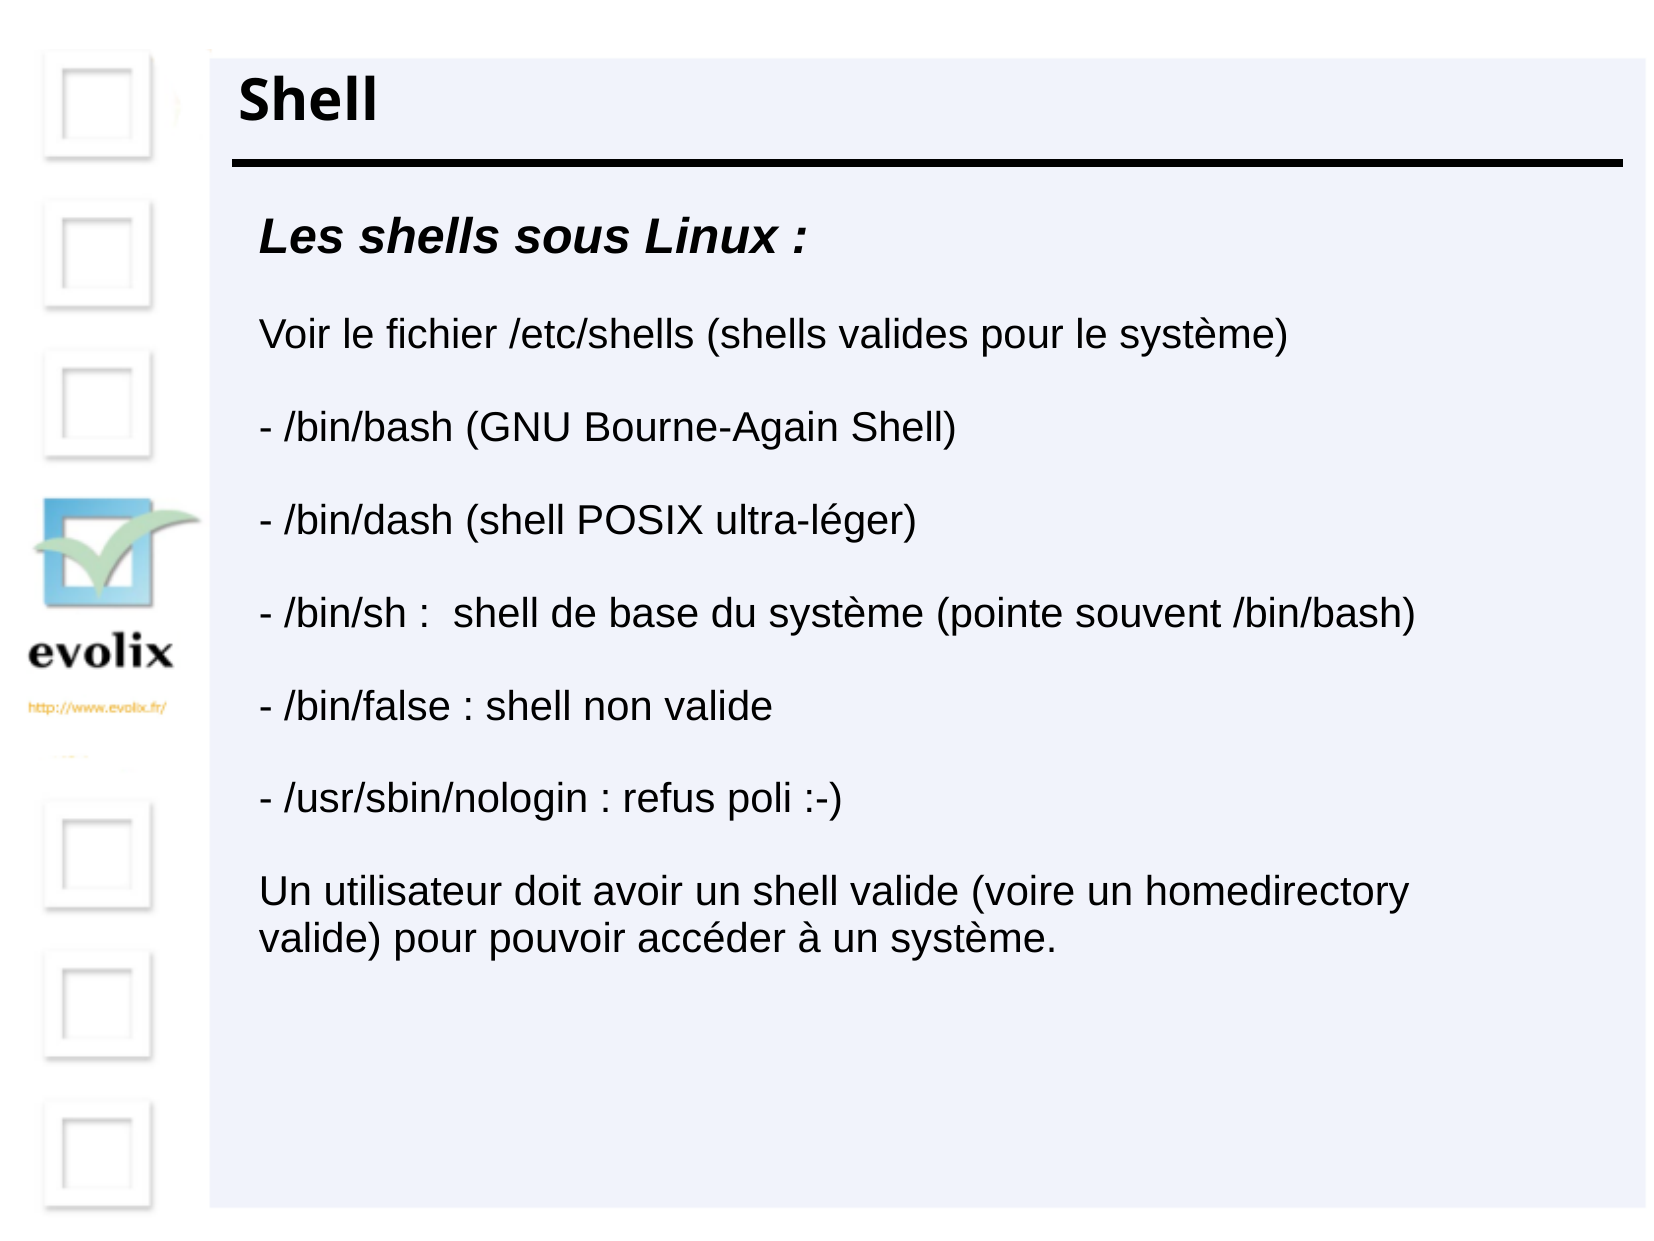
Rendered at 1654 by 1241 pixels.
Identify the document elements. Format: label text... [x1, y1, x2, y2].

text_box Les shells sous Linux : Voir le fichier /etc/shells (shells valides pour le système) - /bin/bash (GNU Bourne-Again Shell) - /bin/dash (shell POSIX ultra-léger) - /bin/sh : shell de base du système (pointe souvent /bin/bash) - /bin/false : shell non valide - /usr/sbin/nologin : refus poli :-) Un utilisateur doit avoir un shell valide (voire un homedirectory valide) pour pouvoir accéder à un système. [244, 200, 1477, 969]
picture [0, 49, 1654, 1218]
title Shell [238, 0, 1530, 196]
